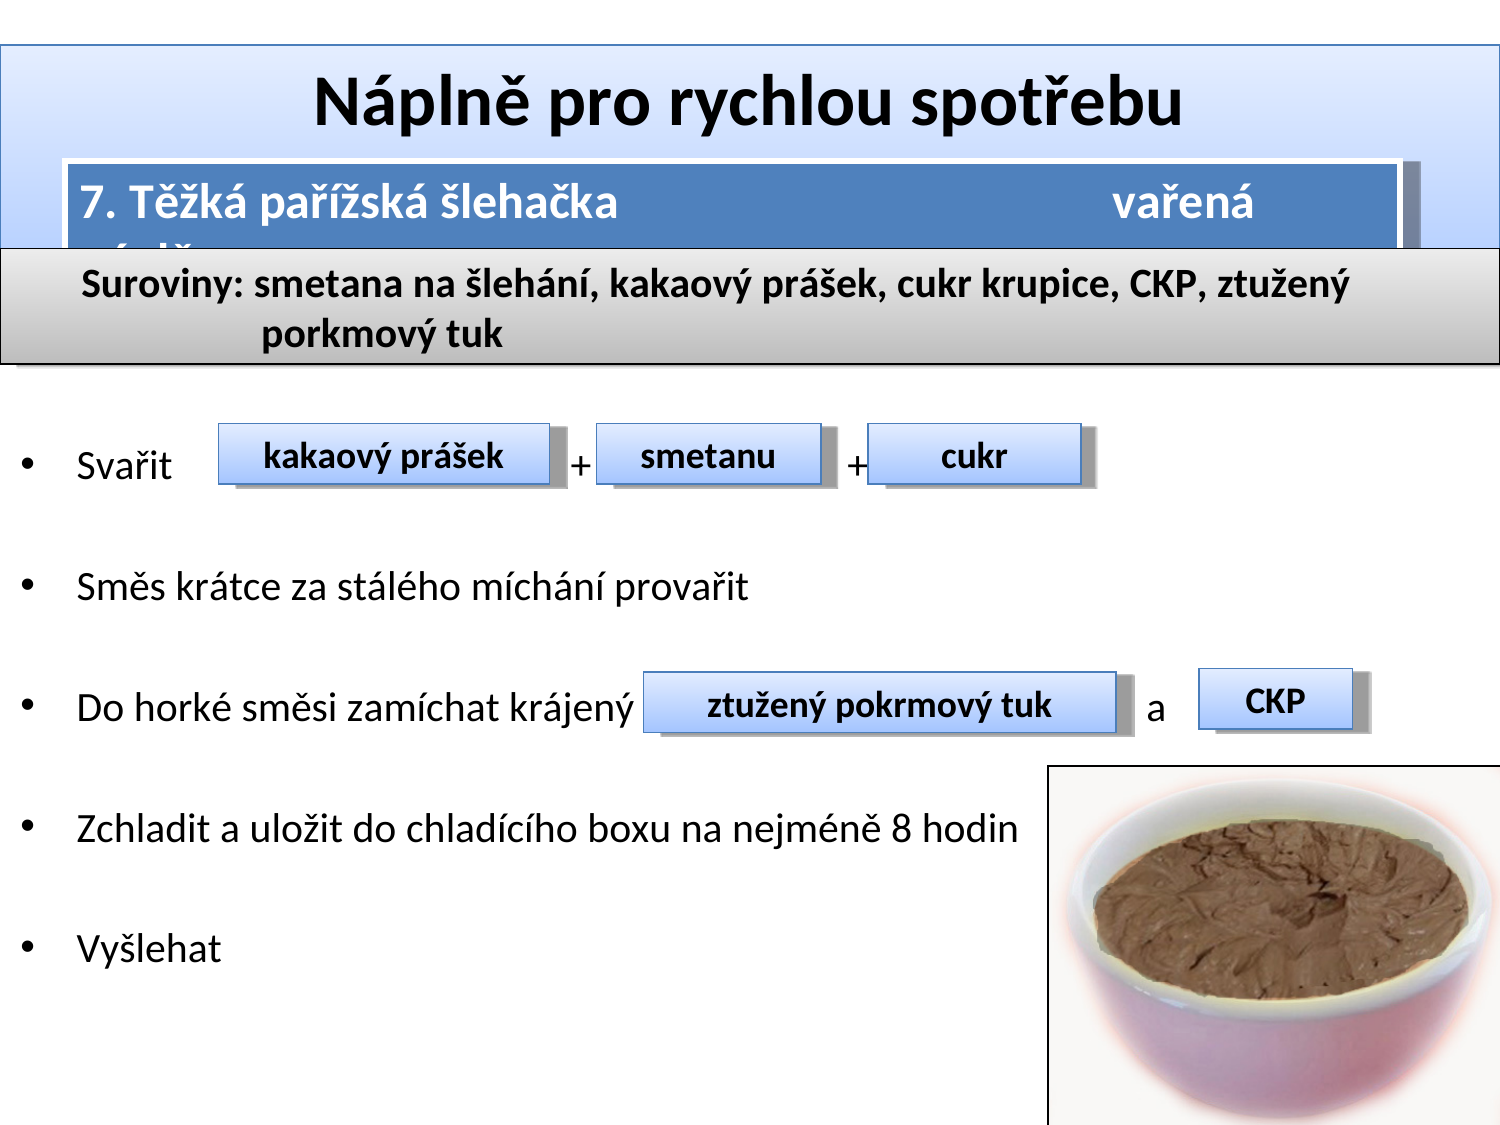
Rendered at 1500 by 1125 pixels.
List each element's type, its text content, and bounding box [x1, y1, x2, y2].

text_box kakaový prášek [218, 423, 550, 485]
text_box cukr [868, 423, 1081, 485]
text_box Svařit + + Směs krátce za stálého míchání provařit Do horké směsi zamíchat krájený a Zchladit a uložit do chladícího boxu na nejméně 8 hodin Vyšlehat [5, 339, 1356, 1083]
text_box smetanu [596, 423, 821, 485]
text_box 7. Těžká pařížská šlehačka vařená náplň [64, 160, 1400, 248]
text_box ztužený pokrmový tuk [643, 671, 1117, 733]
text_box Suroviny: smetana na šlehání, kakaový prášek, cukr krupice, CKP, ztužený porkmový tuk [0, 248, 1500, 365]
text_box CKP [1198, 668, 1353, 730]
picture [1048, 766, 1500, 1125]
text_box Náplně pro rychlou spotřebu [0, 45, 1500, 248]
